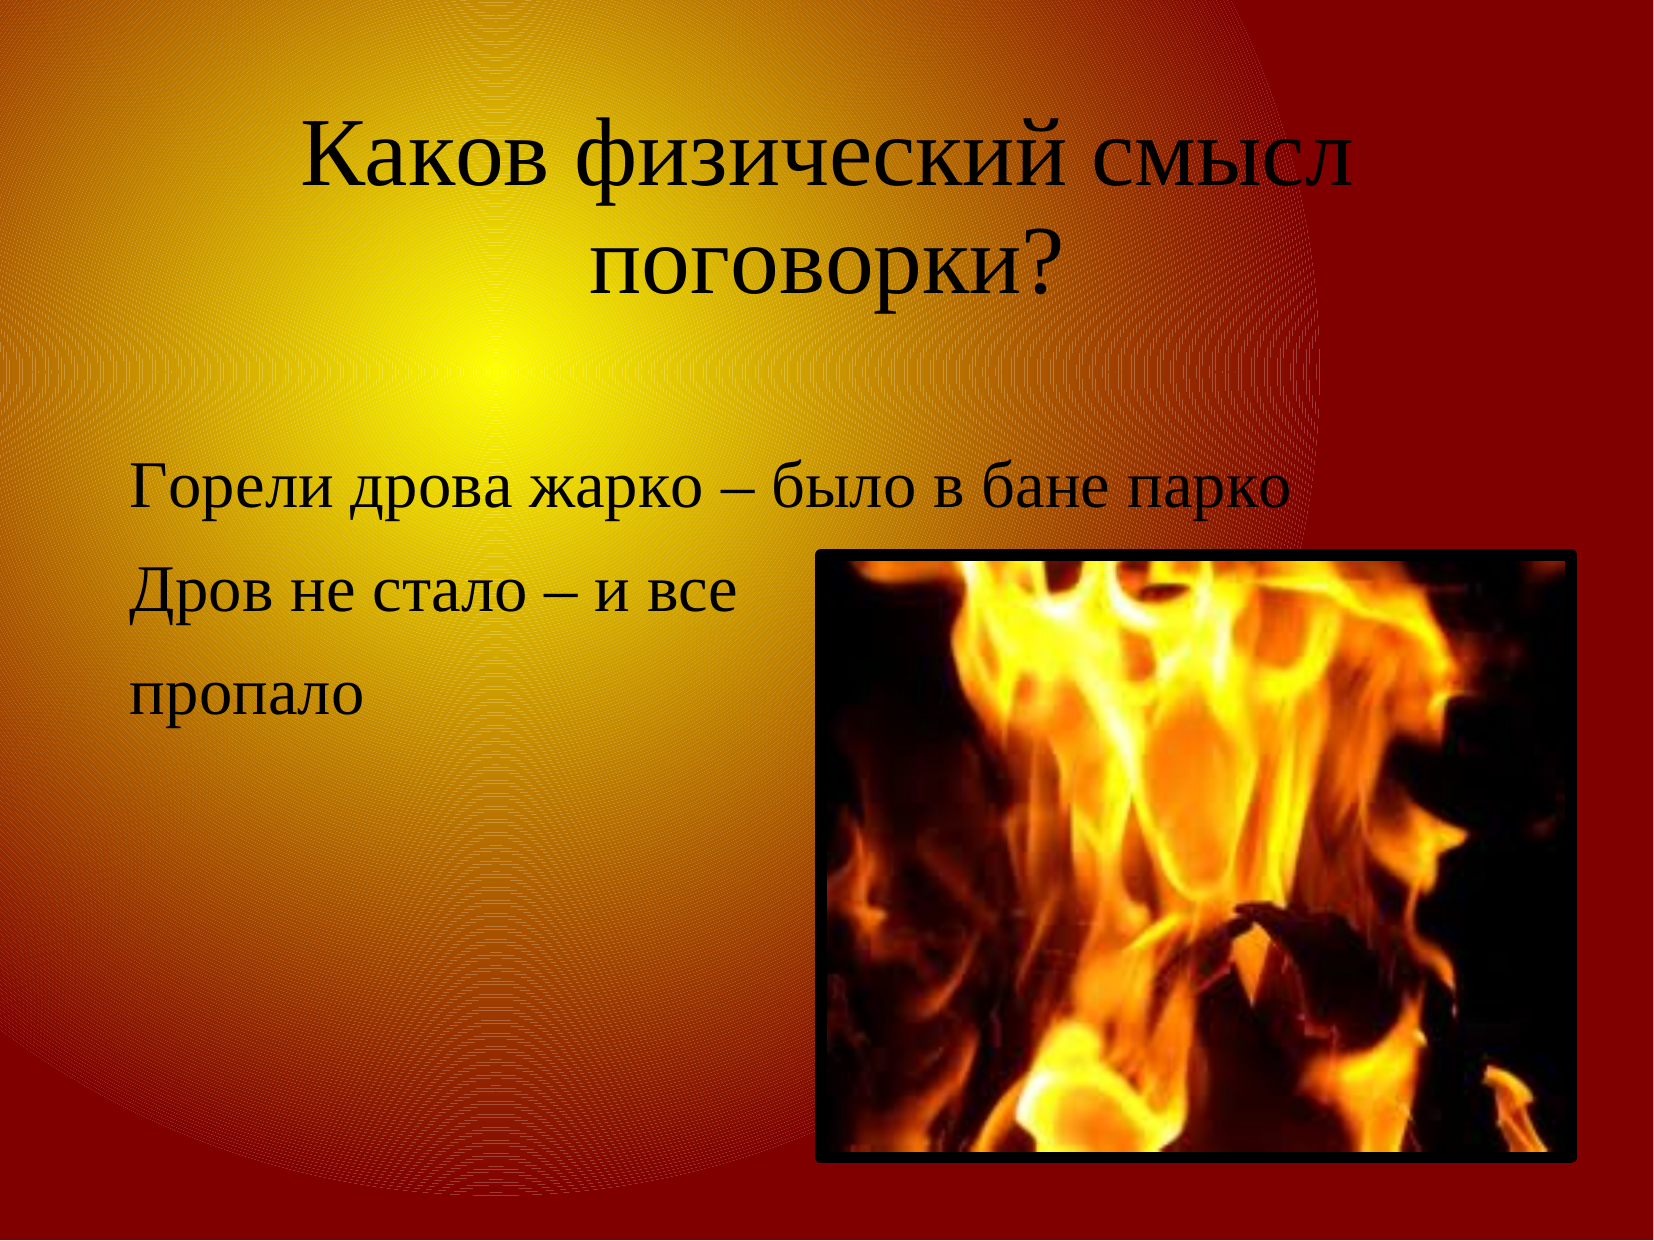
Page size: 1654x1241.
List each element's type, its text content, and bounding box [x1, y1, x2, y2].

title Каков физический смысл поговорки? [121, 98, 1534, 315]
list Горели дрова жарко – было в бане парко Дров не стало – и все пропало [59, 344, 1534, 1127]
picture [826, 561, 1565, 1152]
